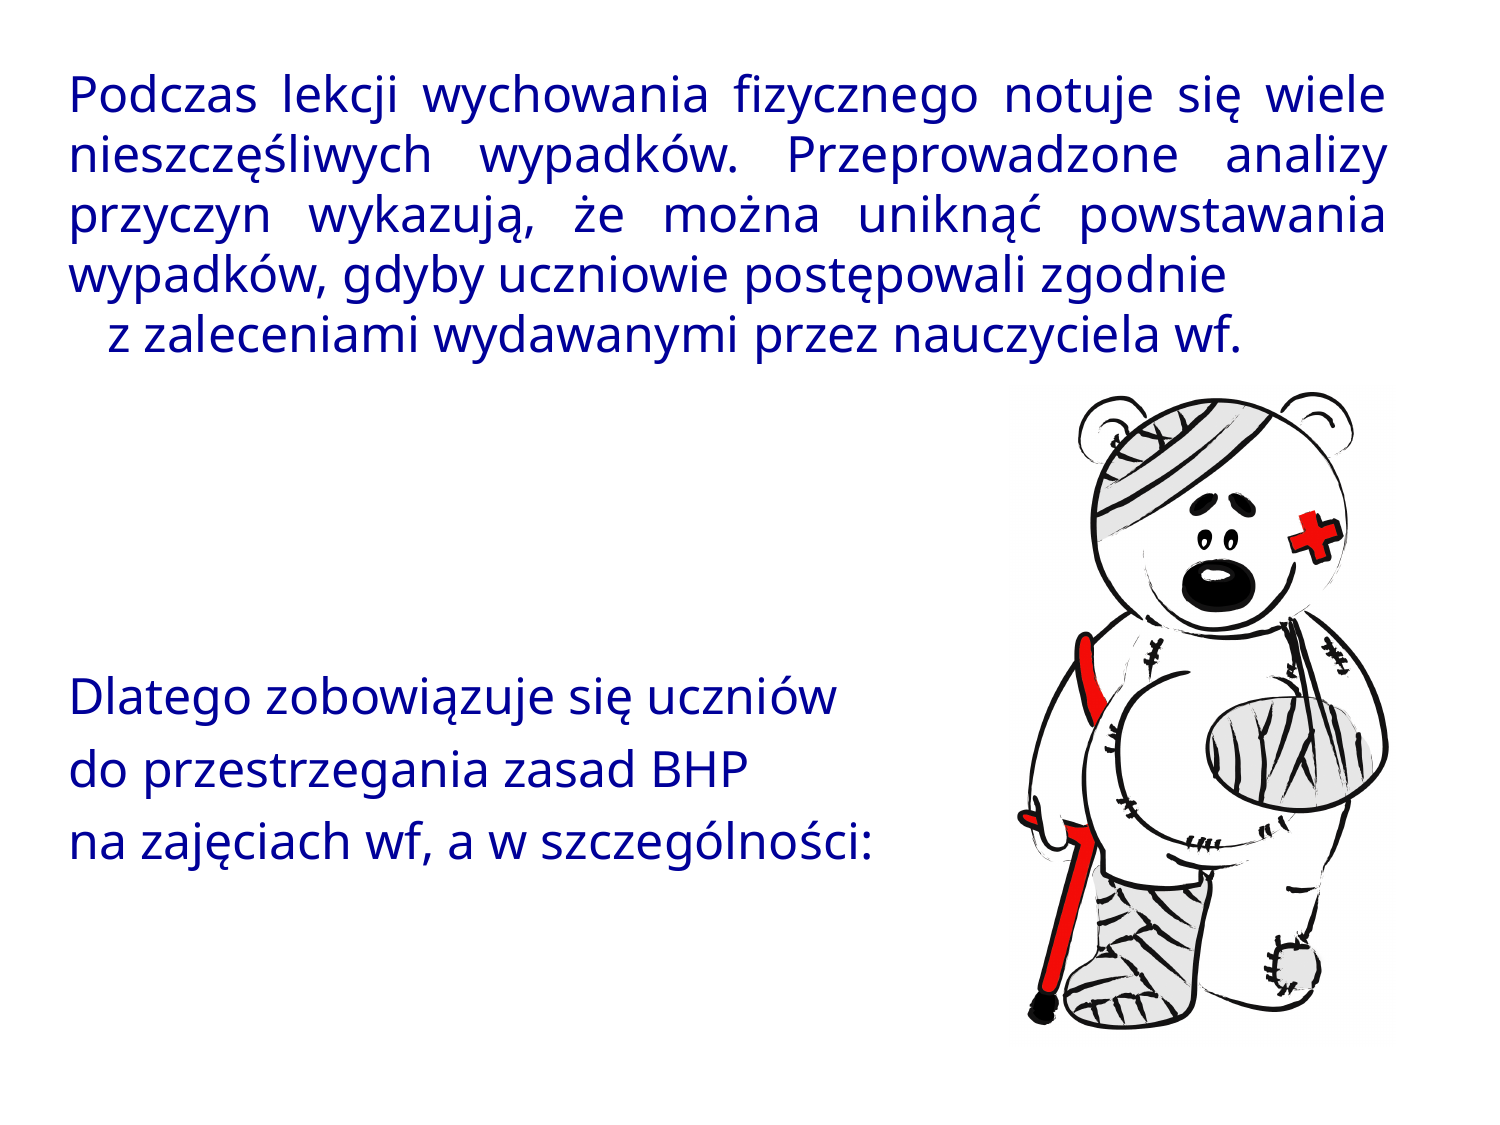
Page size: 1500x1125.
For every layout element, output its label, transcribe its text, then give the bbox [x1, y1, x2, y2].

list Podczas lekcji wychowania fizycznego notuje się wiele nieszczęśliwych wypadków. Przeprowadzone analizy przyczyn wykazują, że można uniknąć powstawania wypadków, gdyby uczniowie postępowali zgodnie z zaleceniami wydawanymi przez nauczyciela wf. Dlatego zobowiązuje się uczniów do przestrzegania zasad BHP na zajęciach wf, a w szczególności: [53, 54, 1404, 1047]
